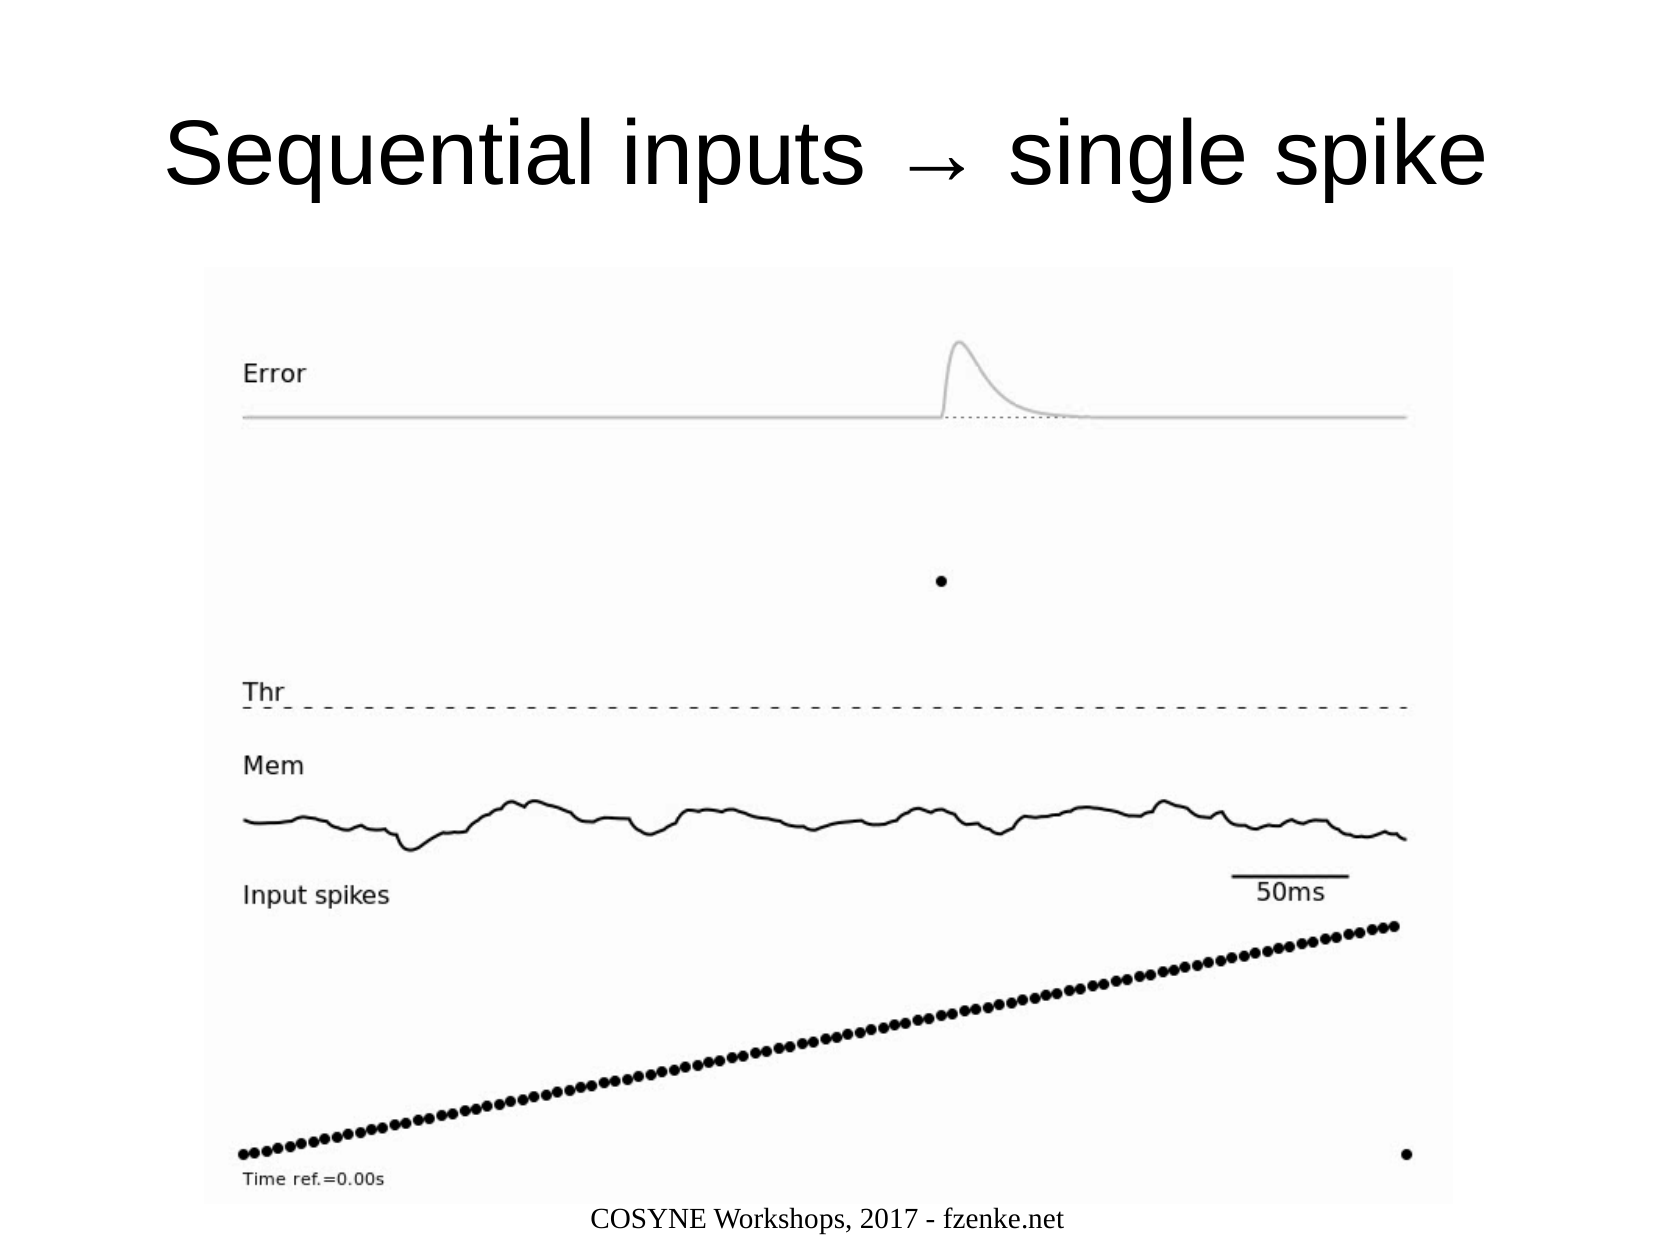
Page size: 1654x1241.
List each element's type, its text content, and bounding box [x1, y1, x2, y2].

title Sequential inputs → single spike [82, 49, 1571, 257]
text_box [203, 266, 1454, 1205]
